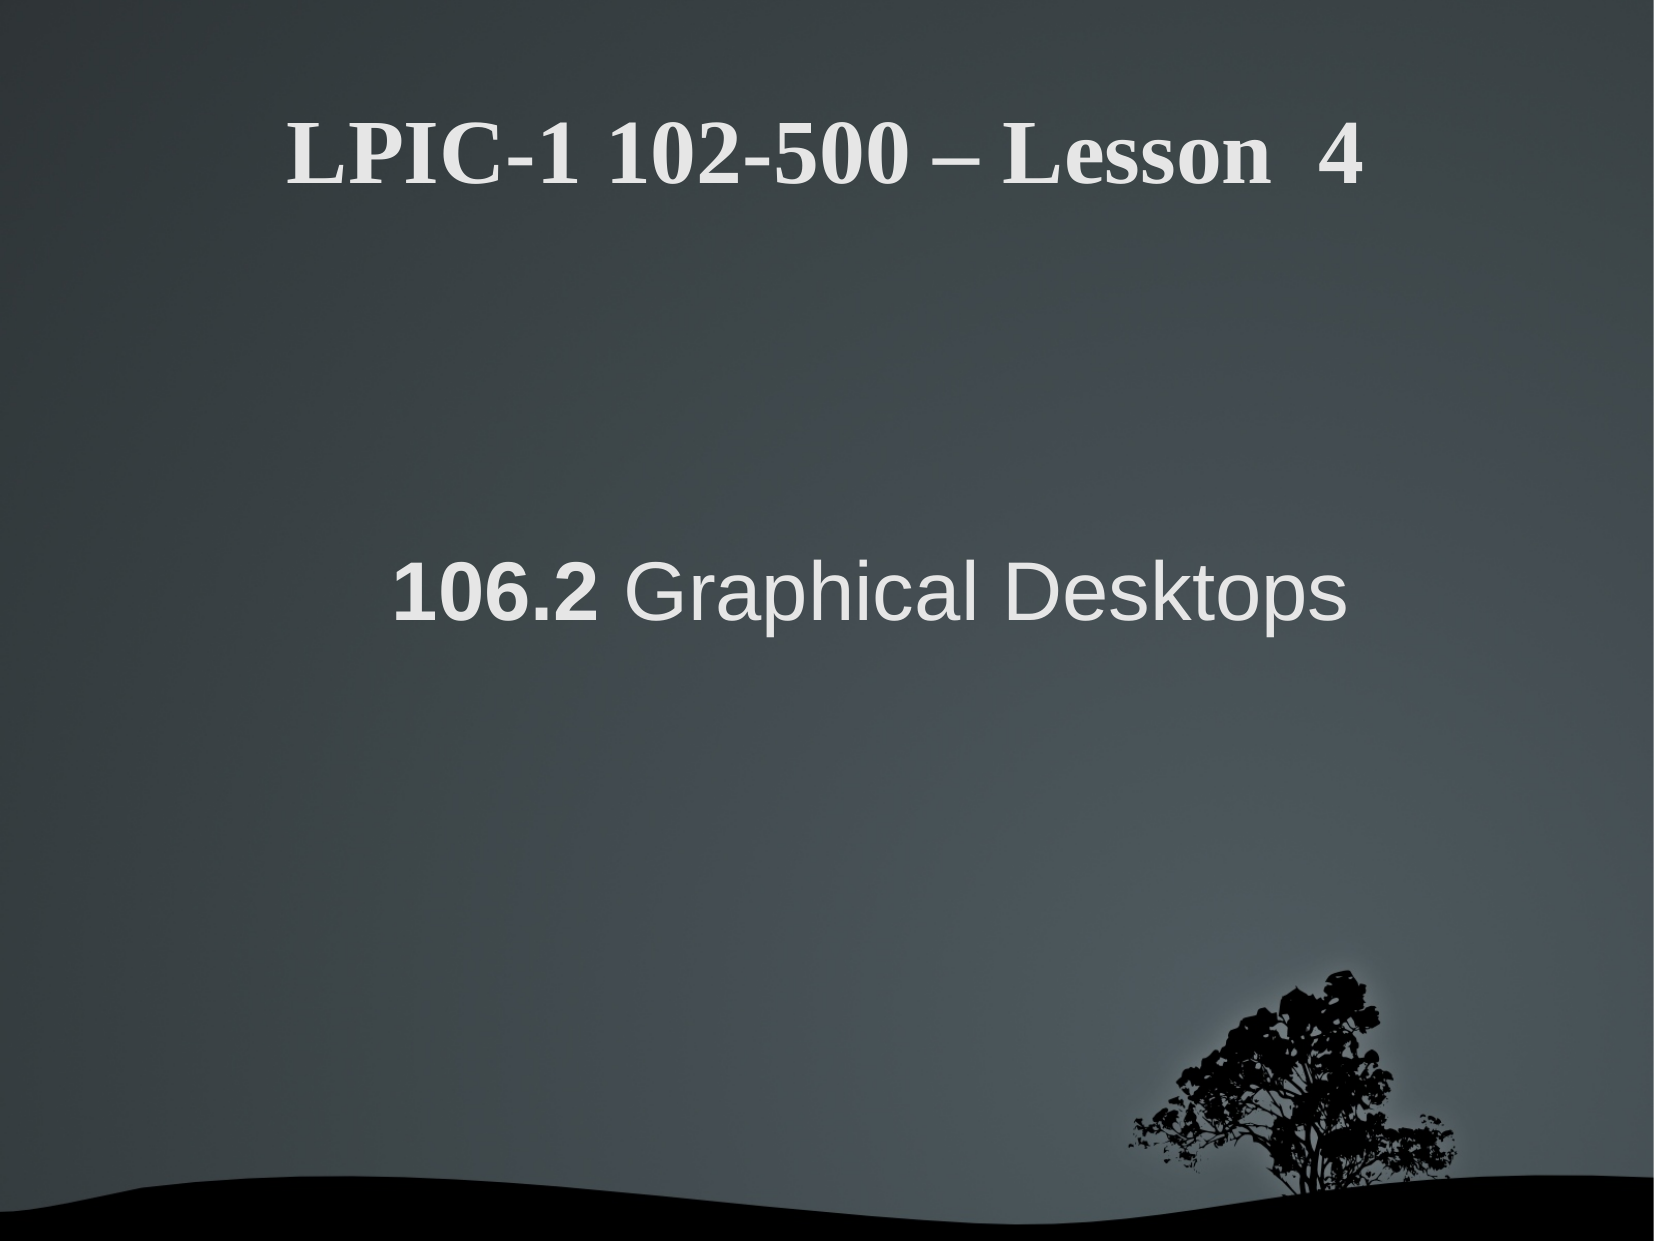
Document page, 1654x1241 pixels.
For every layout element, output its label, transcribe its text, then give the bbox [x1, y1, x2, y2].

title LPIC-1 102-500 – Lesson 4 [82, 49, 1571, 257]
picture [0, 0, 1654, 1241]
list 106.2 Graphical Desktops [82, 290, 1571, 1109]
